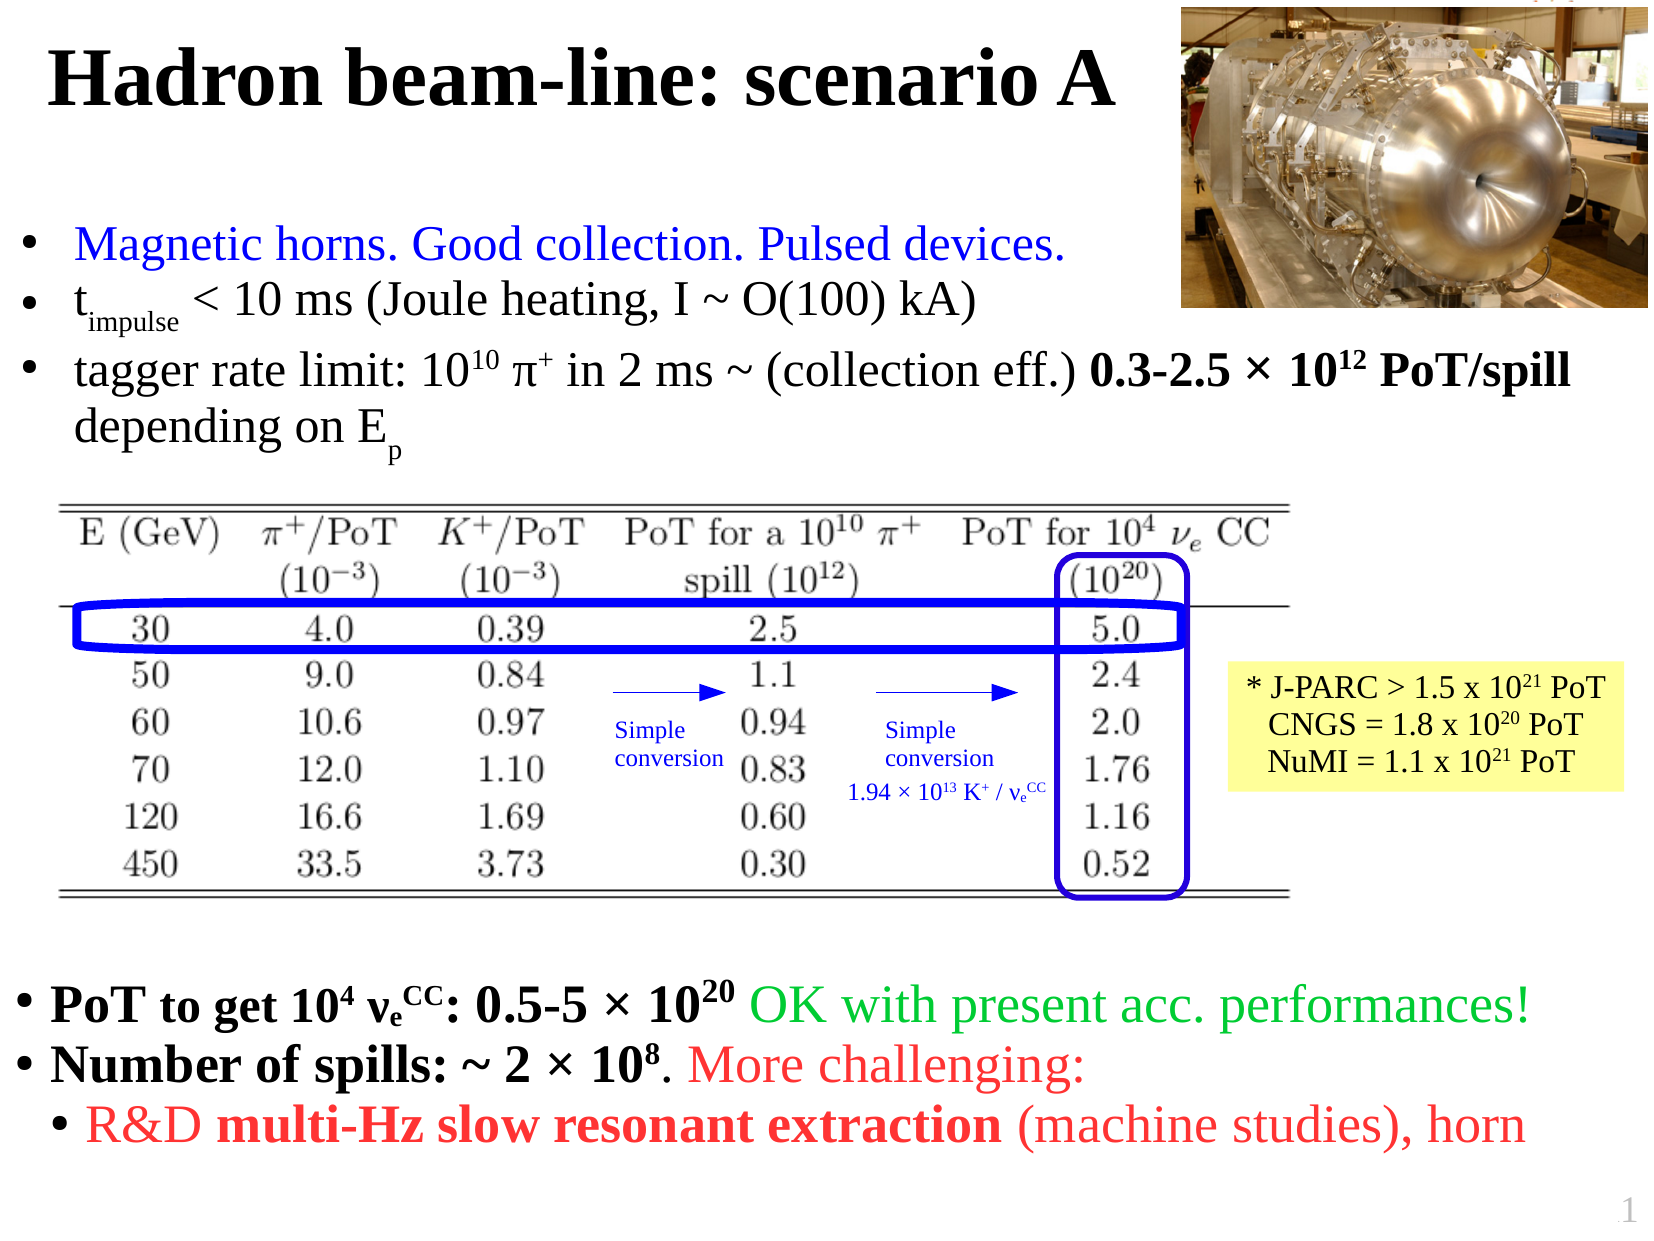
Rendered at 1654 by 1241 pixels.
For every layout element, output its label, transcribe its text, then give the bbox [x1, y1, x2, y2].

text_box Simple conversion [599, 708, 876, 786]
text_box PoT to get 104 νeCC: 0.5-5 × 1020 OK with present acc. performances! Number of spills: ~ 2 × 108. More challenging: R&D multi-Hz slow resonant extraction (machine studies), horn [0, 962, 1619, 1240]
text_box 1.94 × 1013 K+ / νeCC [832, 771, 1104, 852]
title [82, 41, 1181, 126]
text_box Magnetic horns. Good collection. Pulsed devices. timpulse < 10 ms (Joule heating, I ~ O(100) kA) tagger rate limit: 1010 π+ in 2 ms ~ (collection eff.) 0.3-2.5 × 1012 PoT/spill depending on Ep [0, 208, 1653, 475]
picture [1181, 0, 1653, 308]
text_box * J-PARC > 1.5 x 1021 PoT CNGS = 1.8 x 1020 PoT NuMI = 1.1 x 1021 PoT [1227, 661, 1625, 792]
picture [30, 496, 1326, 922]
text_box Hadron beam-line: scenario A [29, 23, 1152, 159]
text_box Simple conversion [876, 708, 1146, 786]
